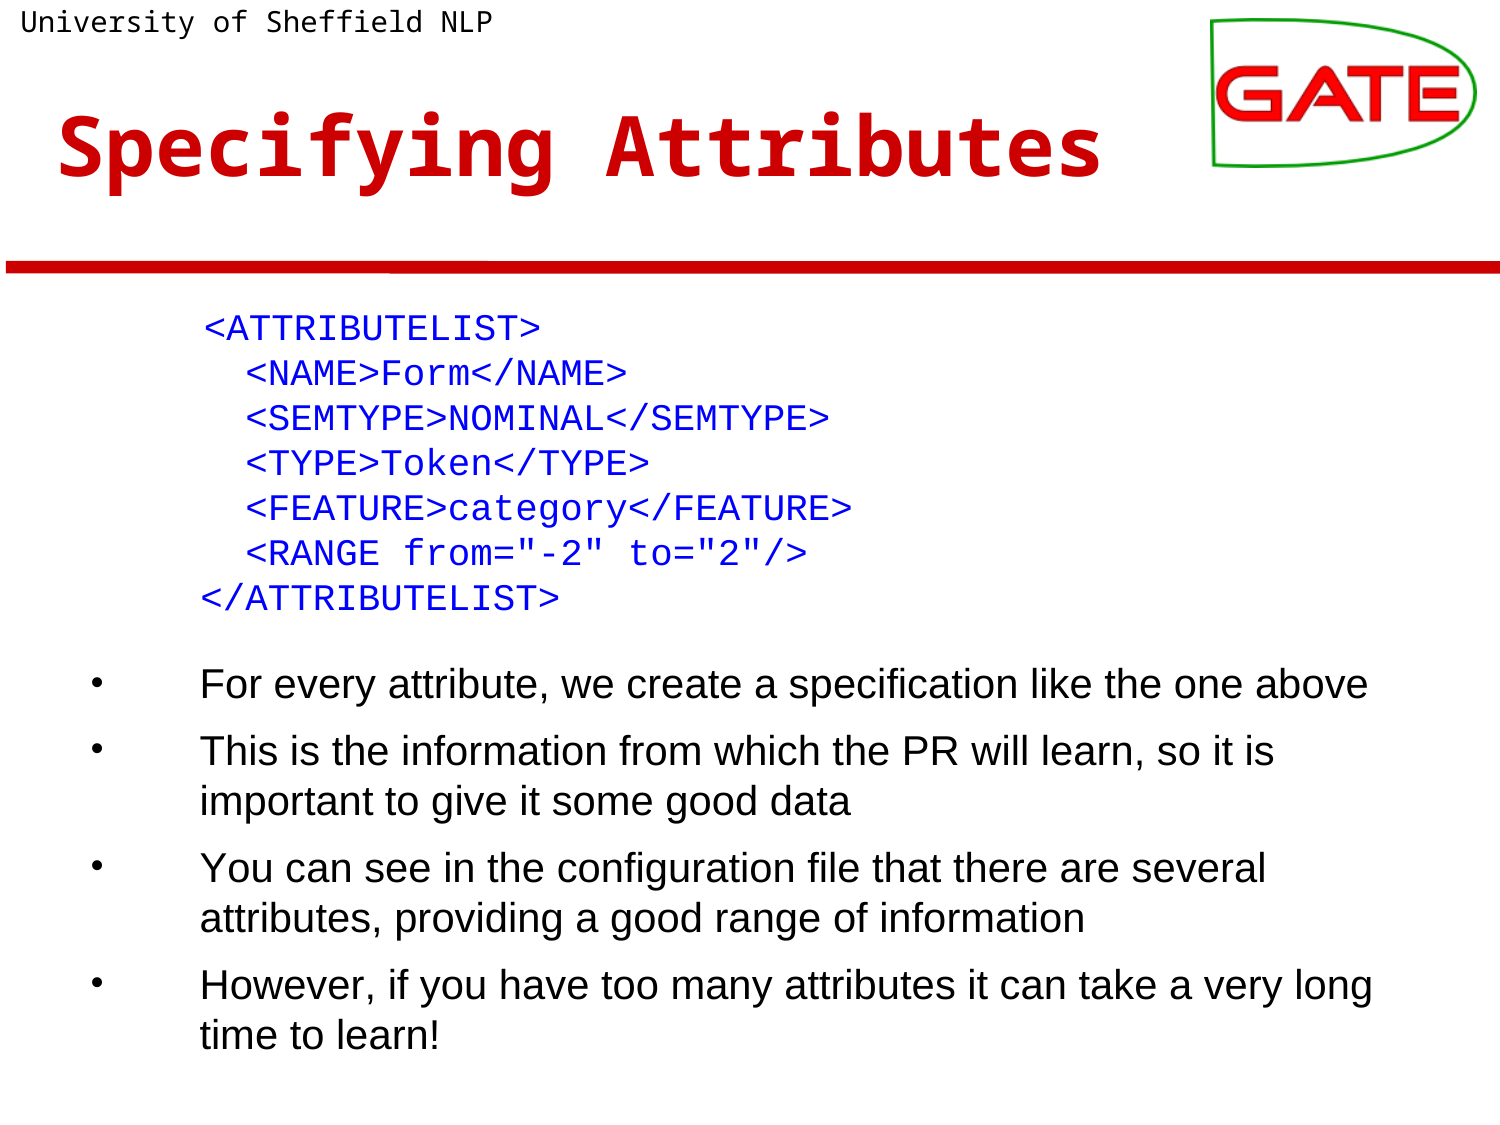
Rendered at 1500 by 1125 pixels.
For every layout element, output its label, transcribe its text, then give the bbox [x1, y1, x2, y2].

picture [1210, 18, 1477, 168]
text_box <ATTRIBUTELIST> <NAME>Form</NAME> <SEMTYPE>NOMINAL</SEMTYPE> <TYPE>Token</TYPE> <FEATURE>category</FEATURE> <RANGE from="-2" to="2"/> </ATTRIBUTELIST> [118, 295, 1500, 626]
list For every attribute, we create a specification like the one above This is the information from which the PR will learn, so it is important to give it some good data You can see in the configuration file that there are several attributes, providing a good range of information However, if you have too many attributes it can take a very long time to learn! [75, 649, 1425, 1093]
title Specifying Attributes [41, 37, 1391, 254]
